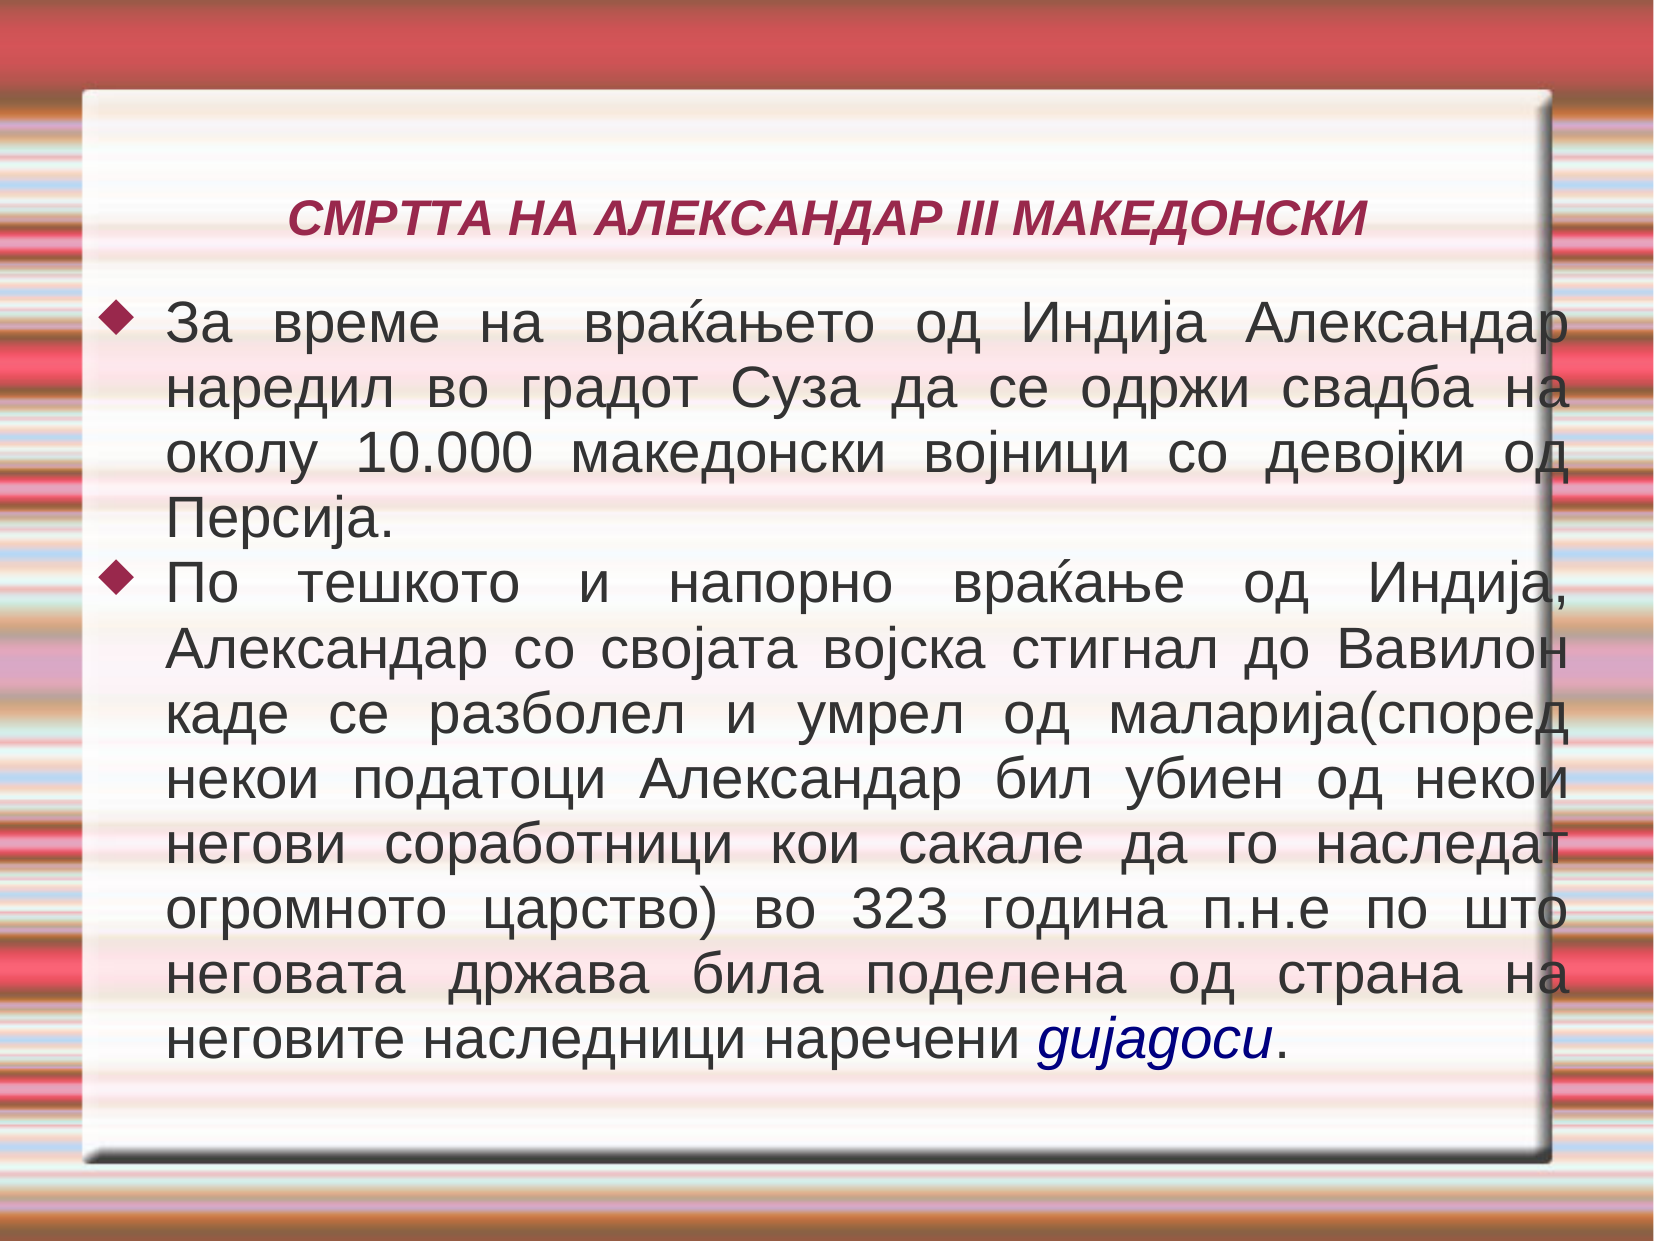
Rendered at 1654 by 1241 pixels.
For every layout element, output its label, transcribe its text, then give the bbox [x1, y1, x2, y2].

title СМРТТА НА АЛЕКСАНДАР III МАКЕДОНСКИ [121, 114, 1534, 290]
list За време на враќањето од Индија Александар наредил во градот Суза да се одржи свадба на околу 10.000 македонски војници со девојки од Персија. По тешкото и напорно враќање од Индија, Александар со својата војска стигнал до Вавилон каде се разболел и умрел од маларија(според некои податоци Александар бил убиен од некои негови соработници кои сакале да го наследат огромното царство) во 323 година п.н.е по што неговата држава била поделена од страна на неговите наследници наречени дијадоси. [82, 290, 1571, 1109]
picture [0, 0, 1654, 1241]
